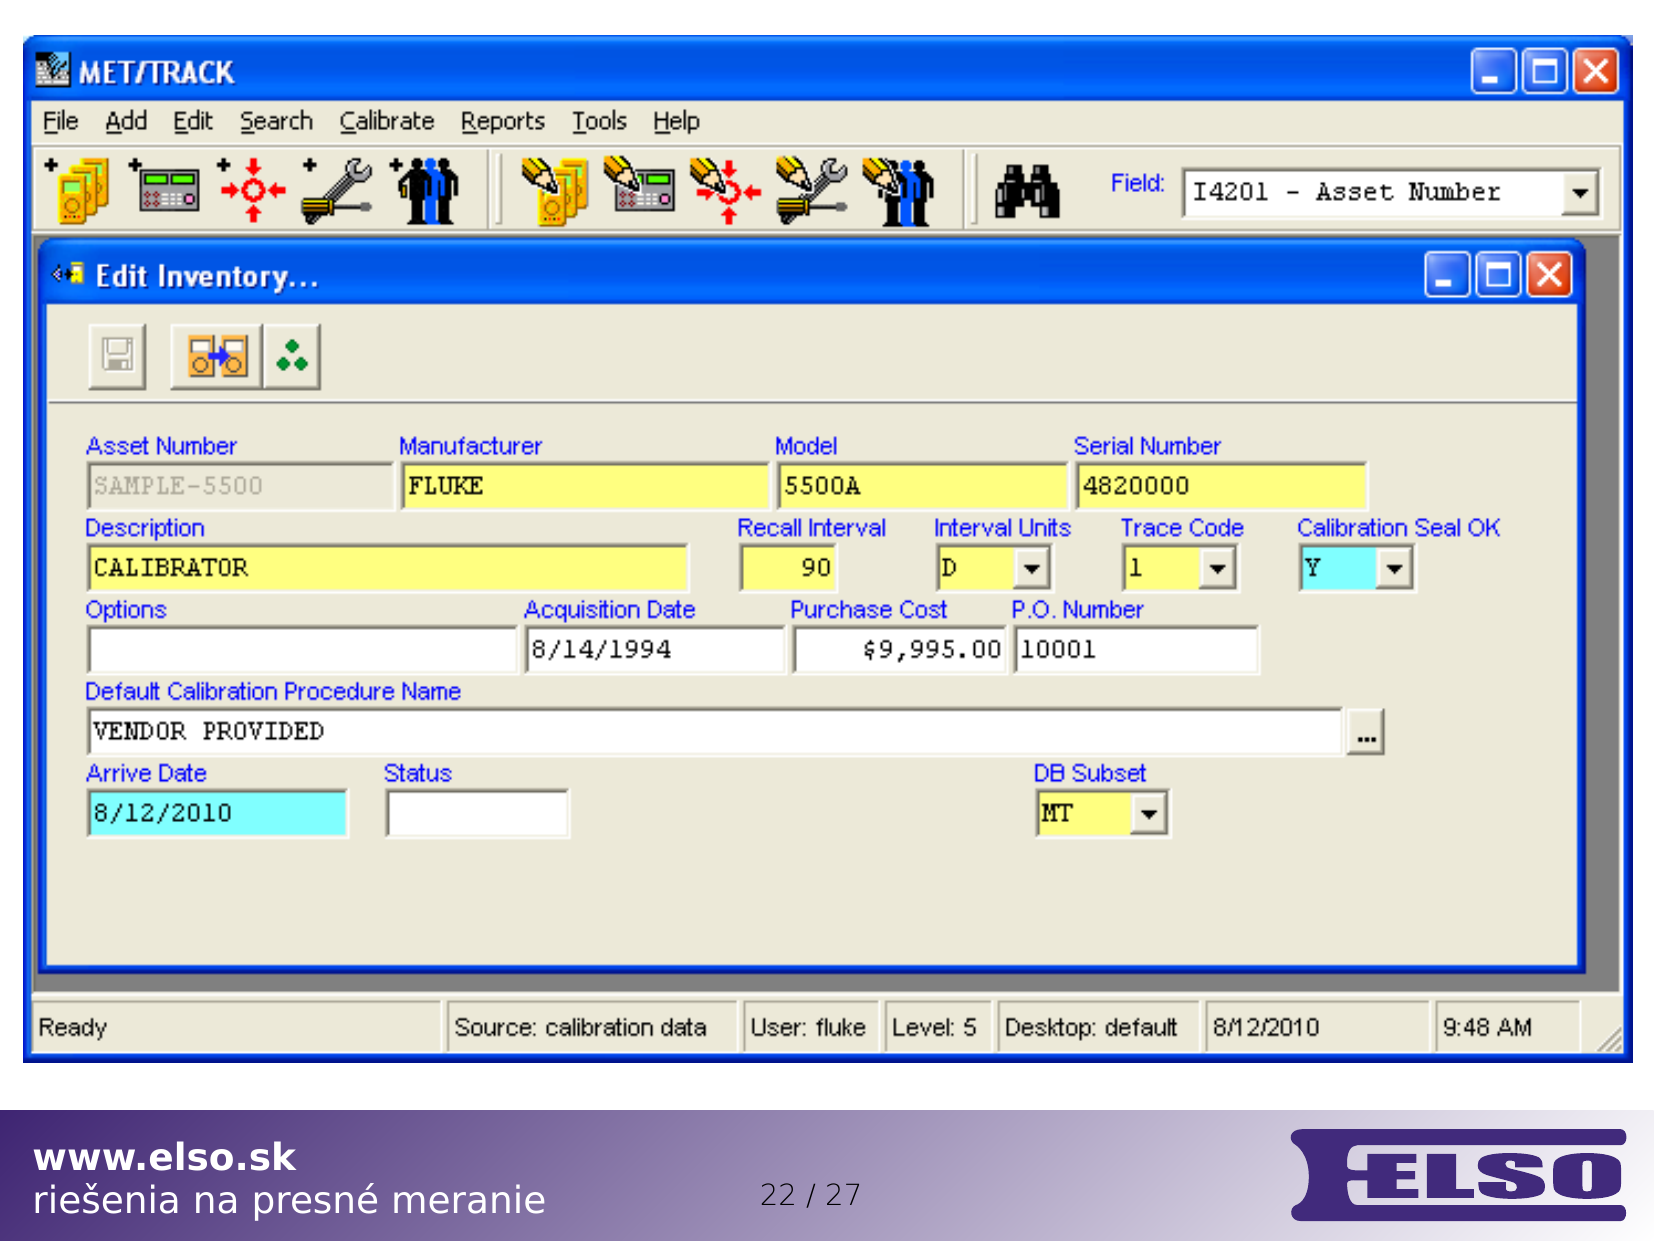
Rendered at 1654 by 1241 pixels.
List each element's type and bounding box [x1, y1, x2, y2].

picture [23, 35, 1633, 1063]
